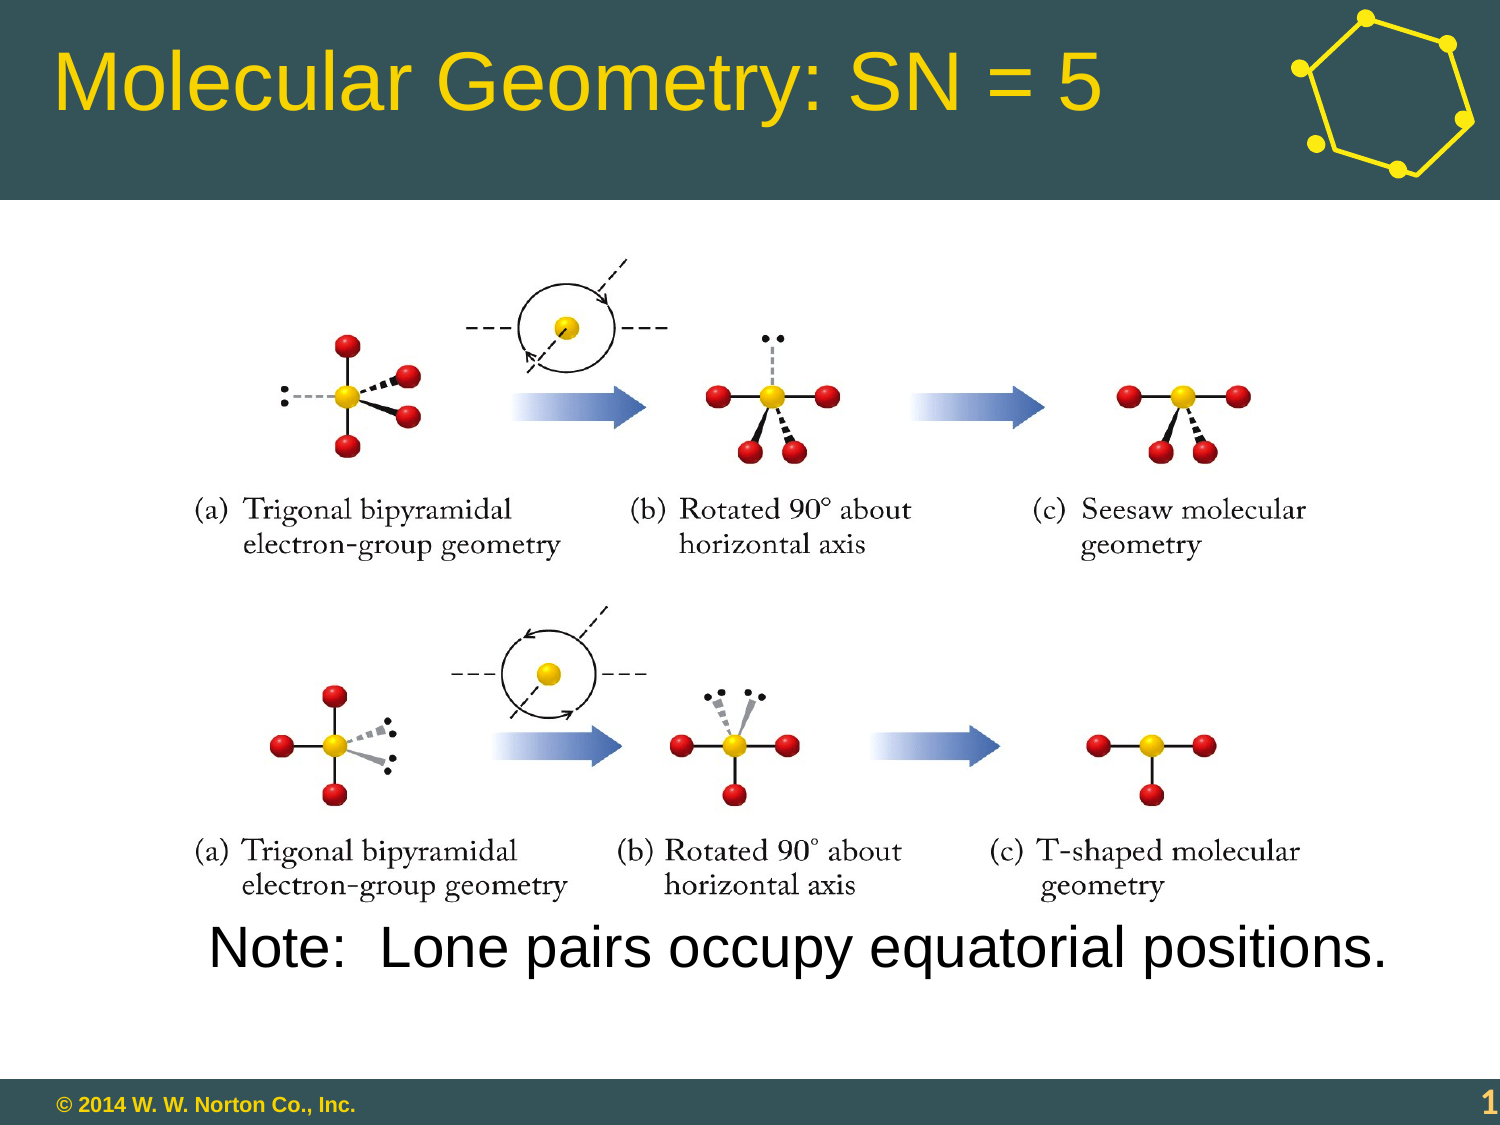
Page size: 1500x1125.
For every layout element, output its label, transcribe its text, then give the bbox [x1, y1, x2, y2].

text_box Molecular Geometry: SN = 5 [37, 19, 1213, 195]
text_box <number> [1342, 1073, 1500, 1125]
picture [186, 597, 1314, 913]
slide_number 9 -<number> [112, 1025, 250, 1100]
text_box Note: Lone pairs occupy equatorial positions. [193, 901, 1406, 987]
picture [186, 249, 1314, 575]
